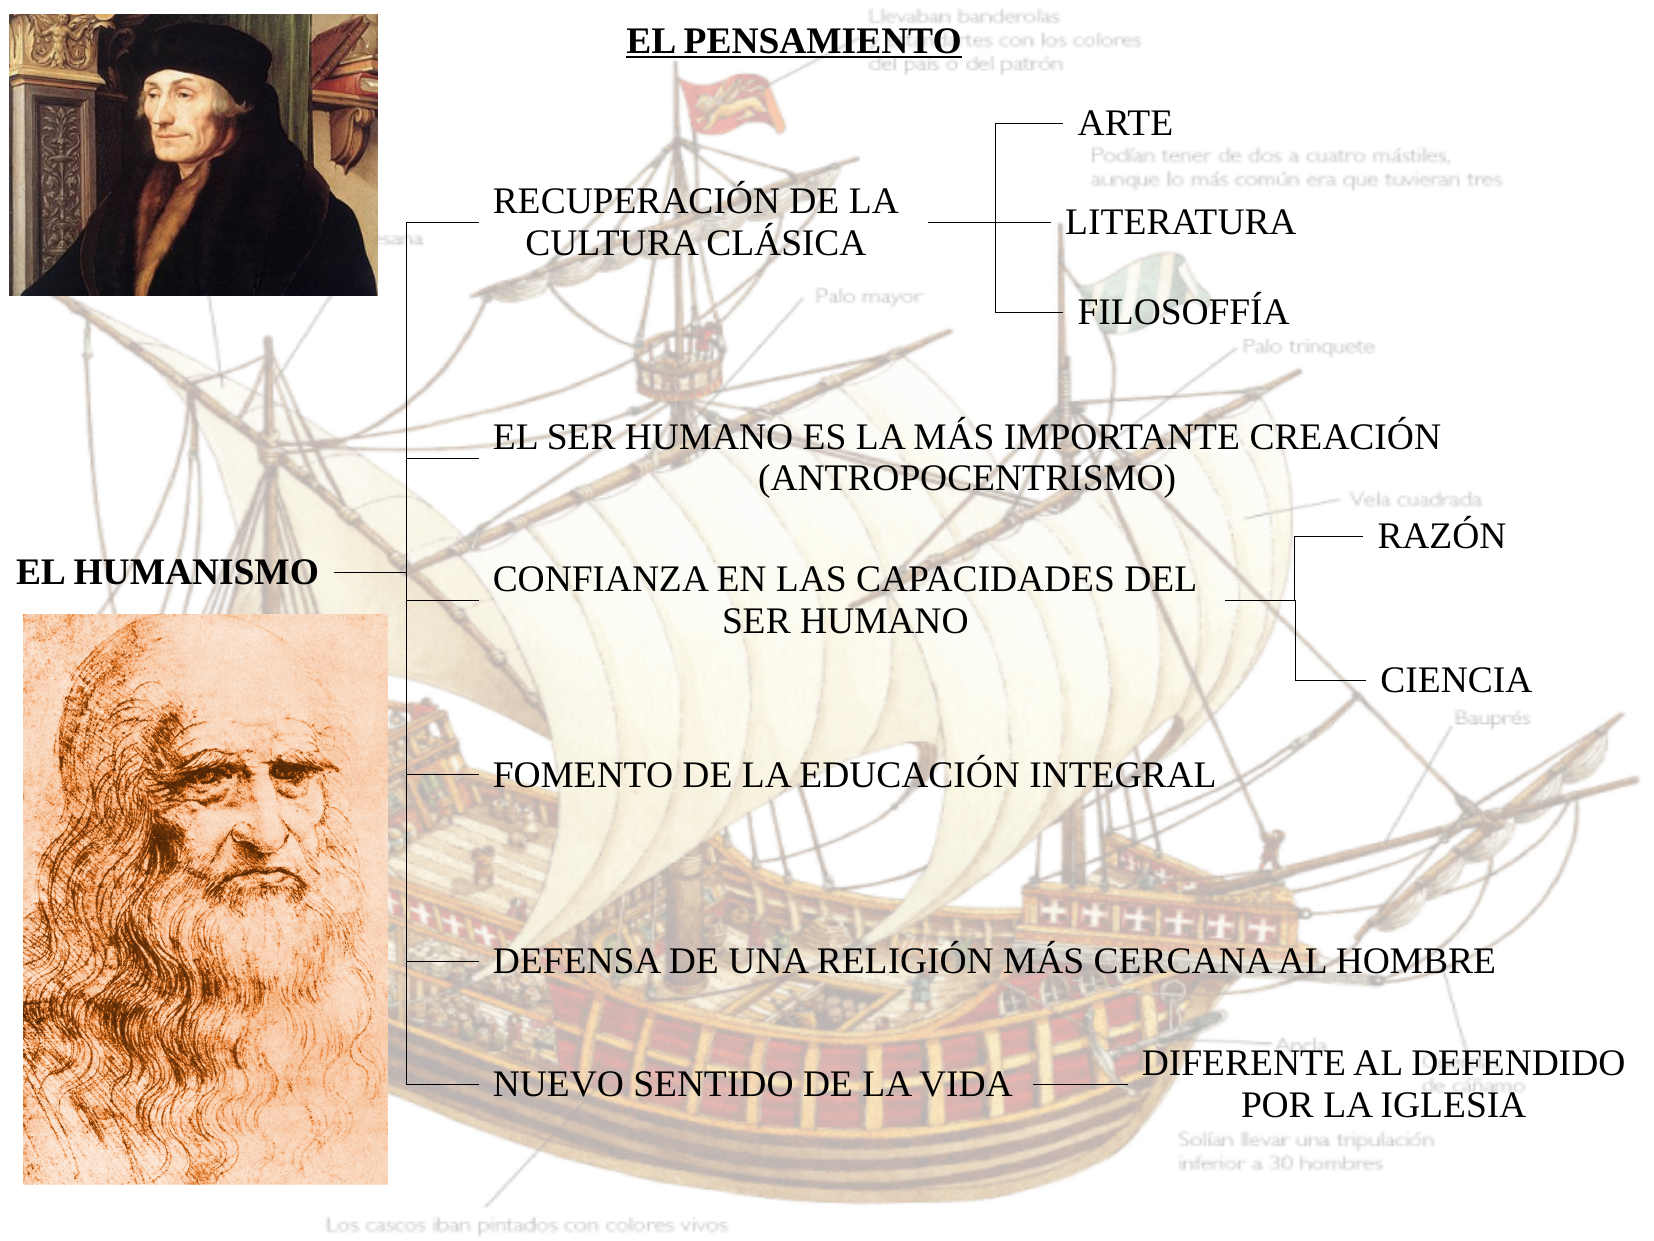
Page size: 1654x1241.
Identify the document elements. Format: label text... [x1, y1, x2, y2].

text_box FOMENTO DE LA EDUCACIÓN INTEGRAL [478, 746, 1246, 804]
text_box ARTE [1062, 94, 1193, 152]
picture [407, 459, 1362, 600]
text_box RAZÓN [1362, 507, 1524, 565]
picture [0, 0, 1654, 1241]
text_box RECUPERACIÓN DE LA CULTURA CLÁSICA [478, 172, 929, 273]
text_box DEFENSA DE UNA RELIGIÓN MÁS CERCANA AL HOMBRE [478, 933, 1534, 991]
text_box CIENCIA [1365, 651, 1548, 710]
text_box LITERATURA [1050, 193, 1312, 252]
text_box EL SER HUMANO ES LA MÁS IMPORTANTE CREACIÓN (ANTROPOCENTRISMO) [478, 408, 1485, 509]
text_box CONFIANZA EN LAS CAPACIDADES DEL SER HUMANO [478, 550, 1226, 651]
text_box EL PENSAMIENTO [611, 13, 977, 72]
text_box DIFERENTE AL DEFENDIDO POR LA IGLESIA [1127, 1034, 1654, 1135]
text_box EL HUMANISMO [1, 543, 335, 602]
text_box FILOSOFFÍA [1062, 283, 1312, 341]
text_box NUEVO SENTIDO DE LA VIDA [478, 1055, 1034, 1114]
